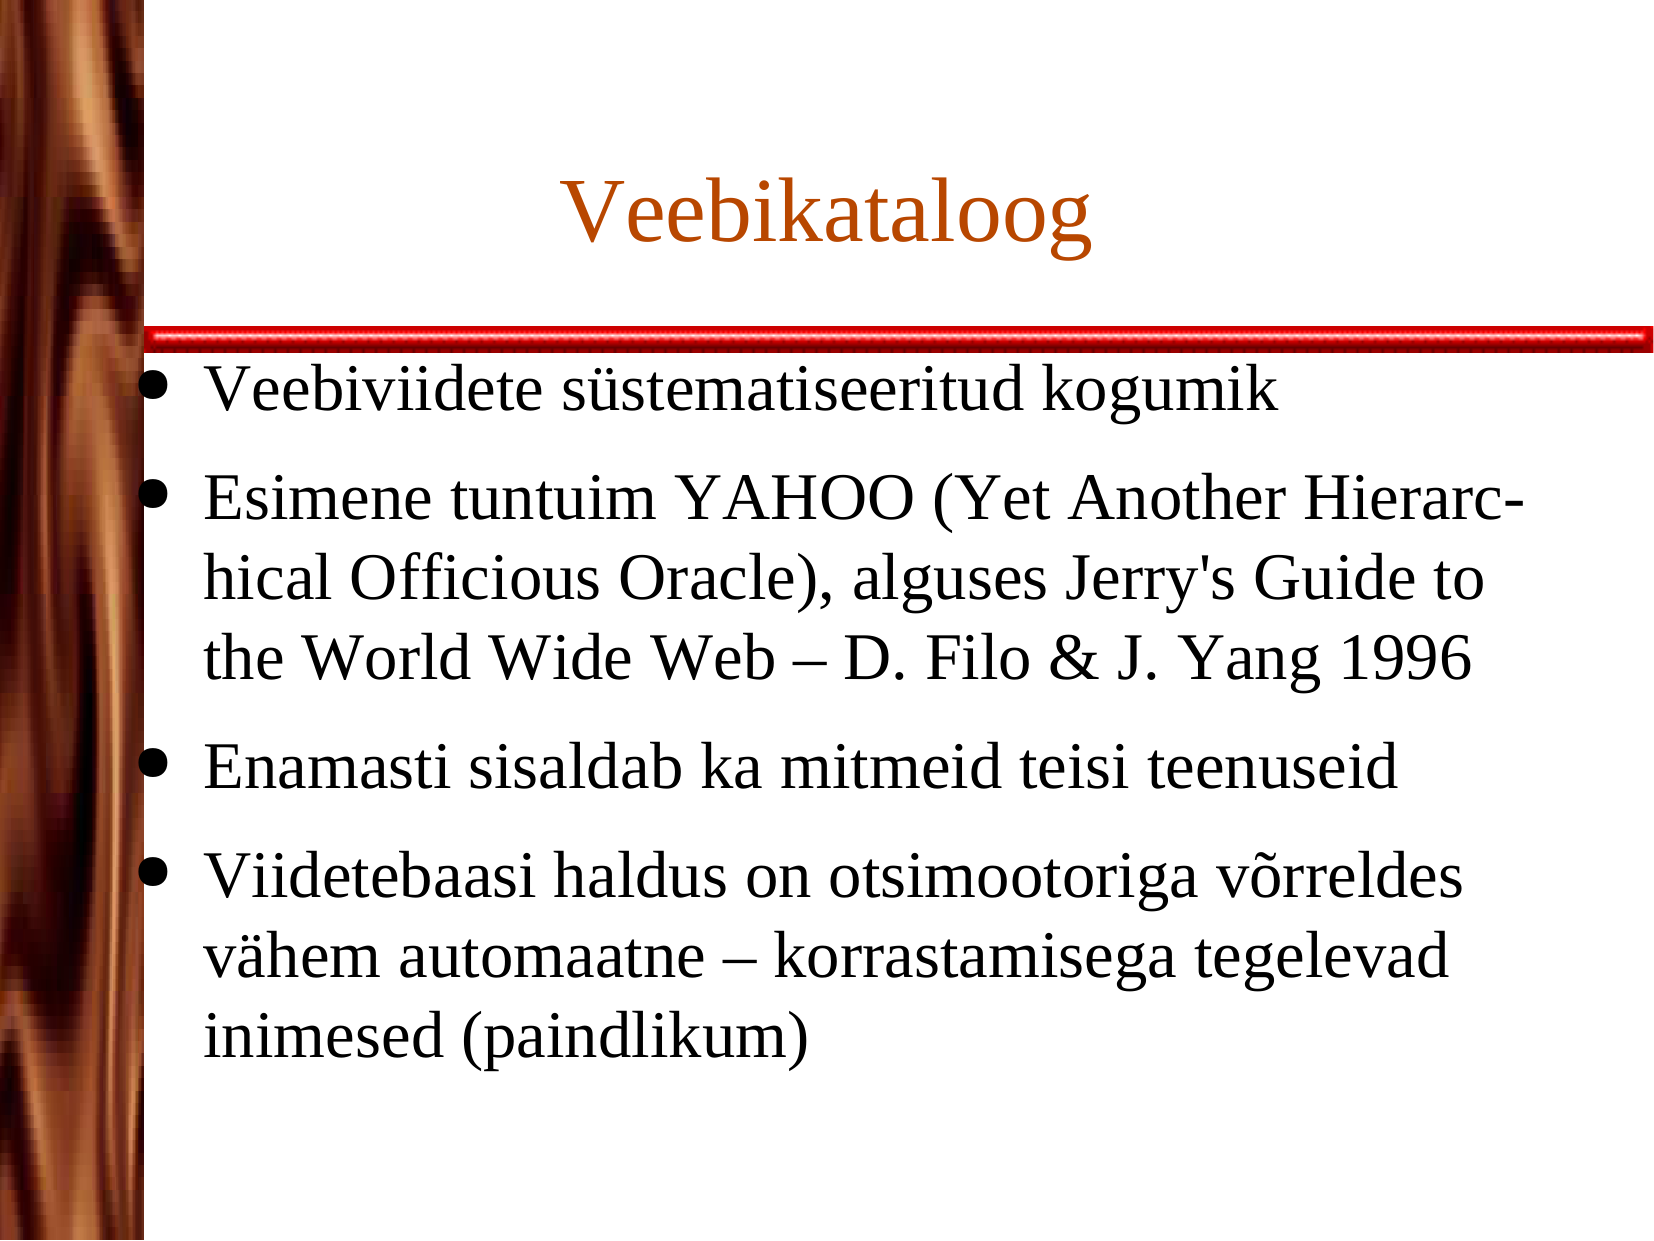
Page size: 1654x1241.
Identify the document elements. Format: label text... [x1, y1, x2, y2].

title Veebikataloog [121, 100, 1533, 312]
list Veebiviidete süstematiseeritud kogumik Esimene tuntuim YAHOO (Yet Another Hierarc-hical Officious Oracle), alguses Jerry's Guide to the World Wide Web – D. Filo & J. Yang 1996 Enamasti sisaldab ka mitmeid teisi teenuseid Viidetebaasi haldus on otsimootoriga võrreldes vähem automaatne – korrastamisega tegelevad inimesed (paindlikum) [121, 344, 1533, 1126]
picture [0, 0, 1654, 1240]
